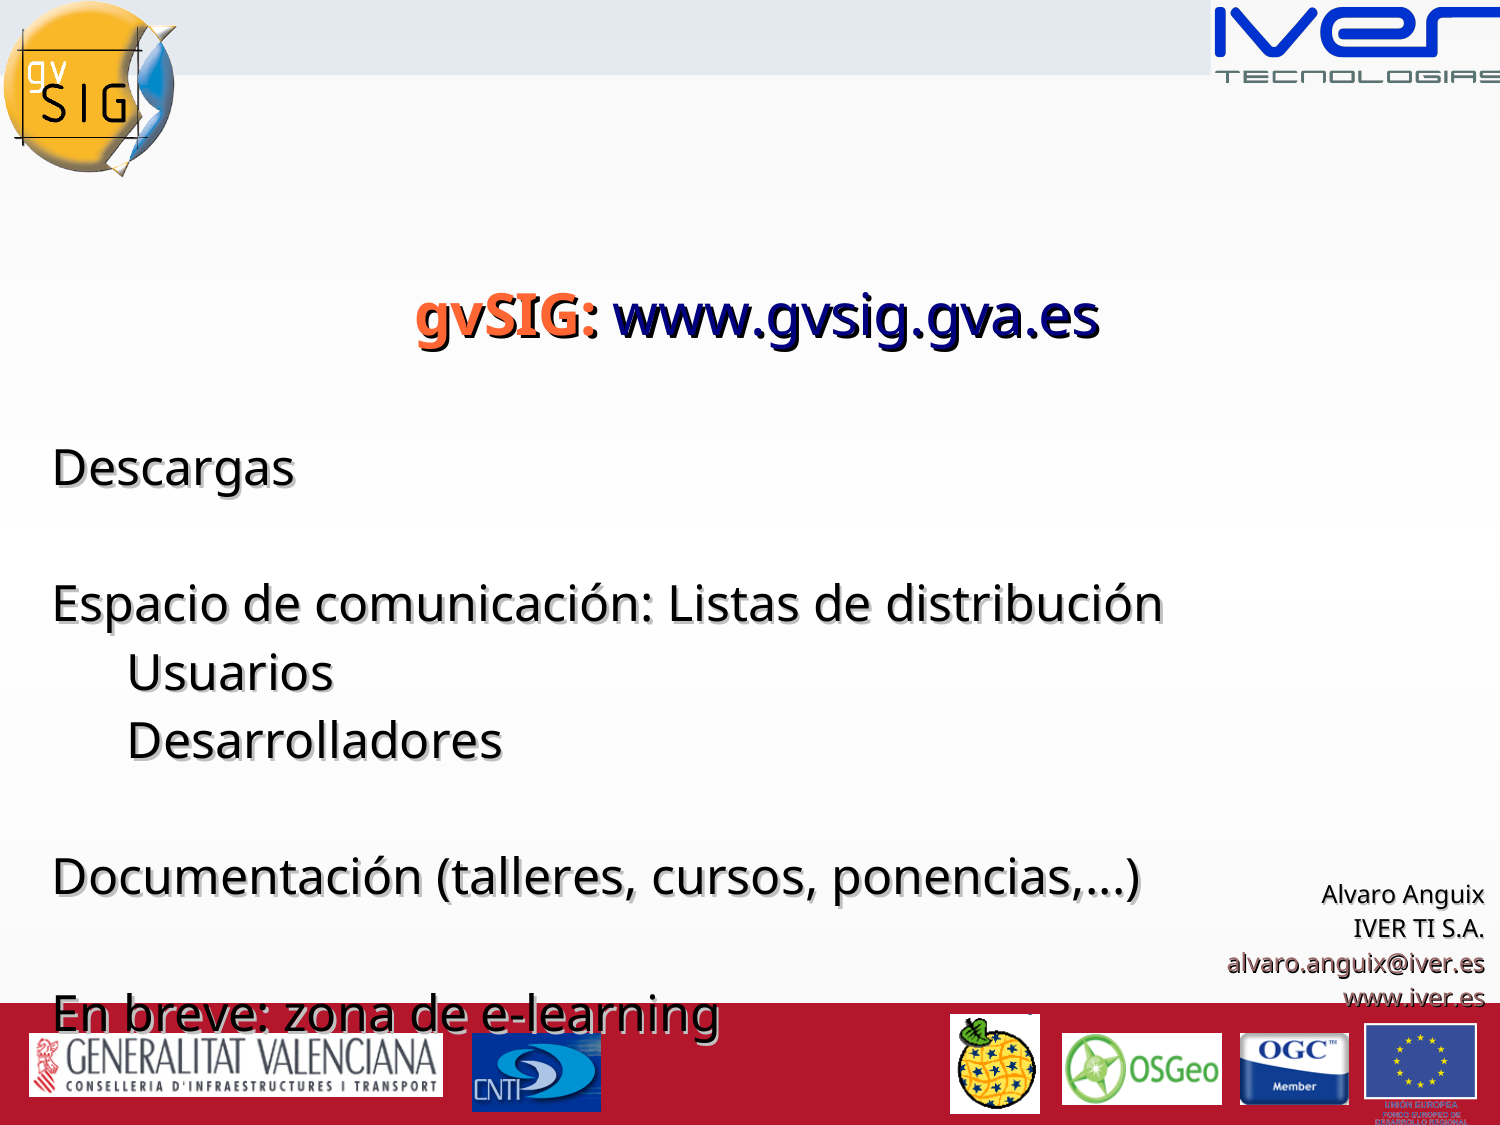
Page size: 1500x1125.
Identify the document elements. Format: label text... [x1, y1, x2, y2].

picture [1062, 1056, 1222, 1105]
picture [0, 0, 178, 179]
text_box Alvaro Anguix IVER TI S.A. alvaro.anguix@iver.es www.iver.es [586, 869, 1500, 1056]
picture [1210, 0, 1500, 98]
picture [1364, 1056, 1477, 1125]
picture [1240, 1056, 1349, 1105]
picture [29, 1033, 443, 1097]
picture [472, 1055, 601, 1112]
picture [950, 1014, 1040, 1114]
text_box gvSIG: www.gvsig.gva.es Descargas Espacio de comunicación: Listas de distribución Usuarios Desarrolladores Documentación (talleres, cursos, ponencias,...) En breve: zona de e-learning [37, 265, 1477, 1055]
